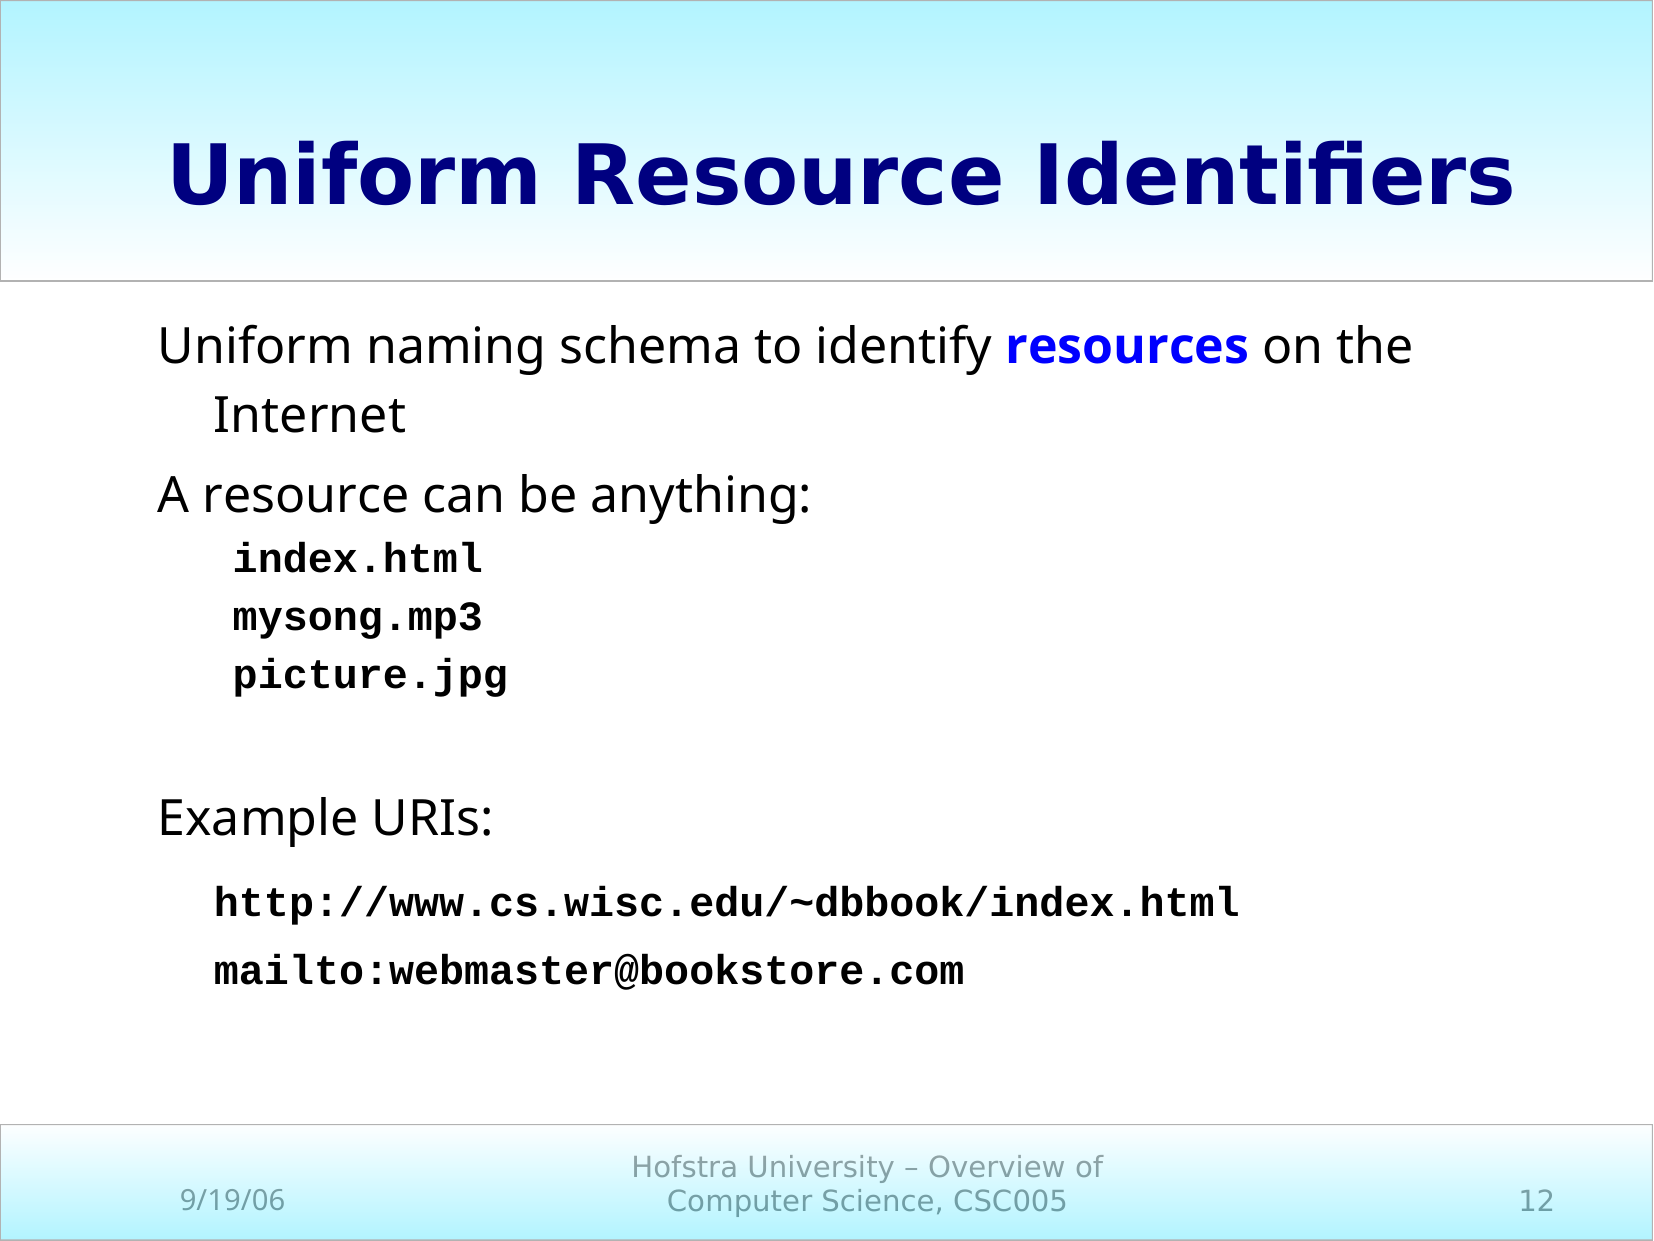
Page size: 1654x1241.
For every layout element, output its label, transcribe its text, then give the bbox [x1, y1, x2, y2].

list Uniform naming schema to identify resources on the Internet A resource can be anything: index.html mysong.mp3 picture.jpg Example URIs: http://www.cs.wisc.edu/~dbbook/index.html mailto:webmaster@bookstore.com [142, 303, 1548, 1118]
title Uniform Resource Identifiers [151, 57, 1557, 294]
